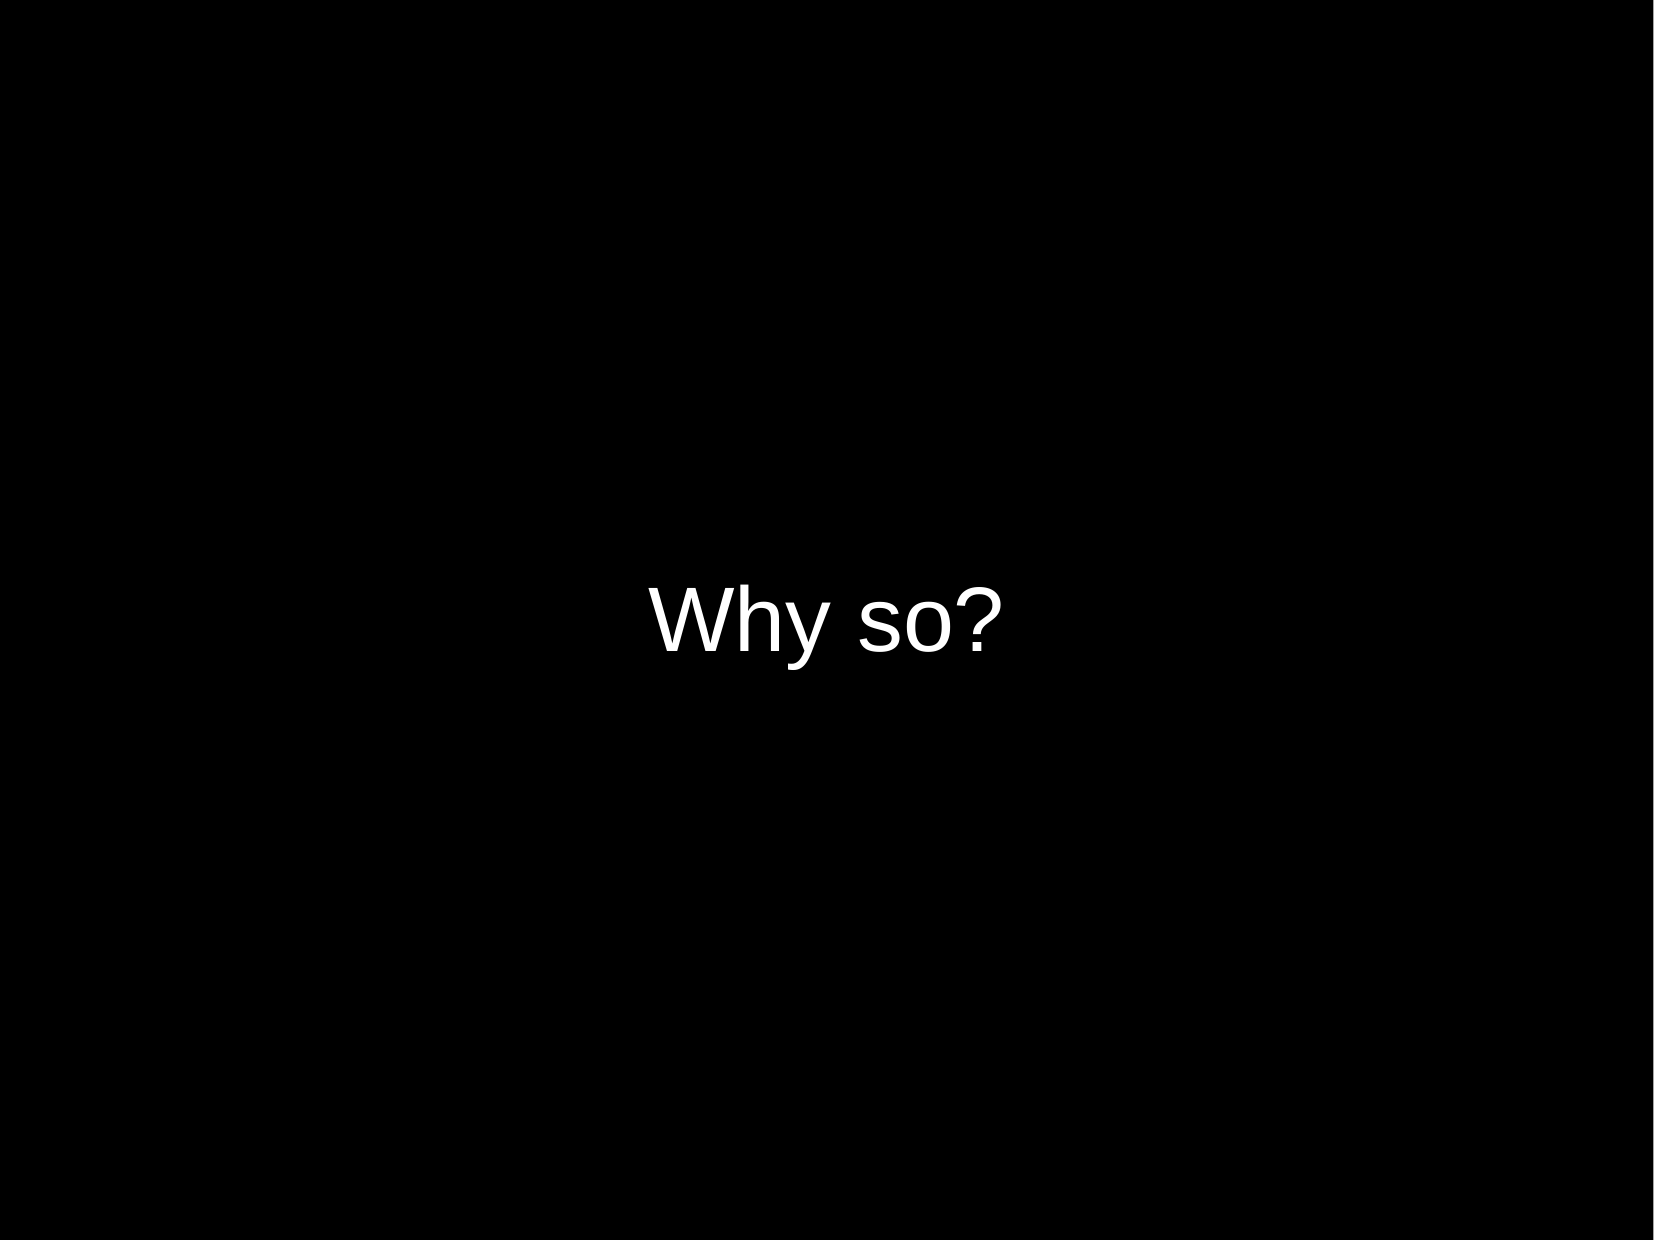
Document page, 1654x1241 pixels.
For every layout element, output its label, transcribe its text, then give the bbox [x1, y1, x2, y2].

text_box Why so? [59, 561, 1595, 679]
